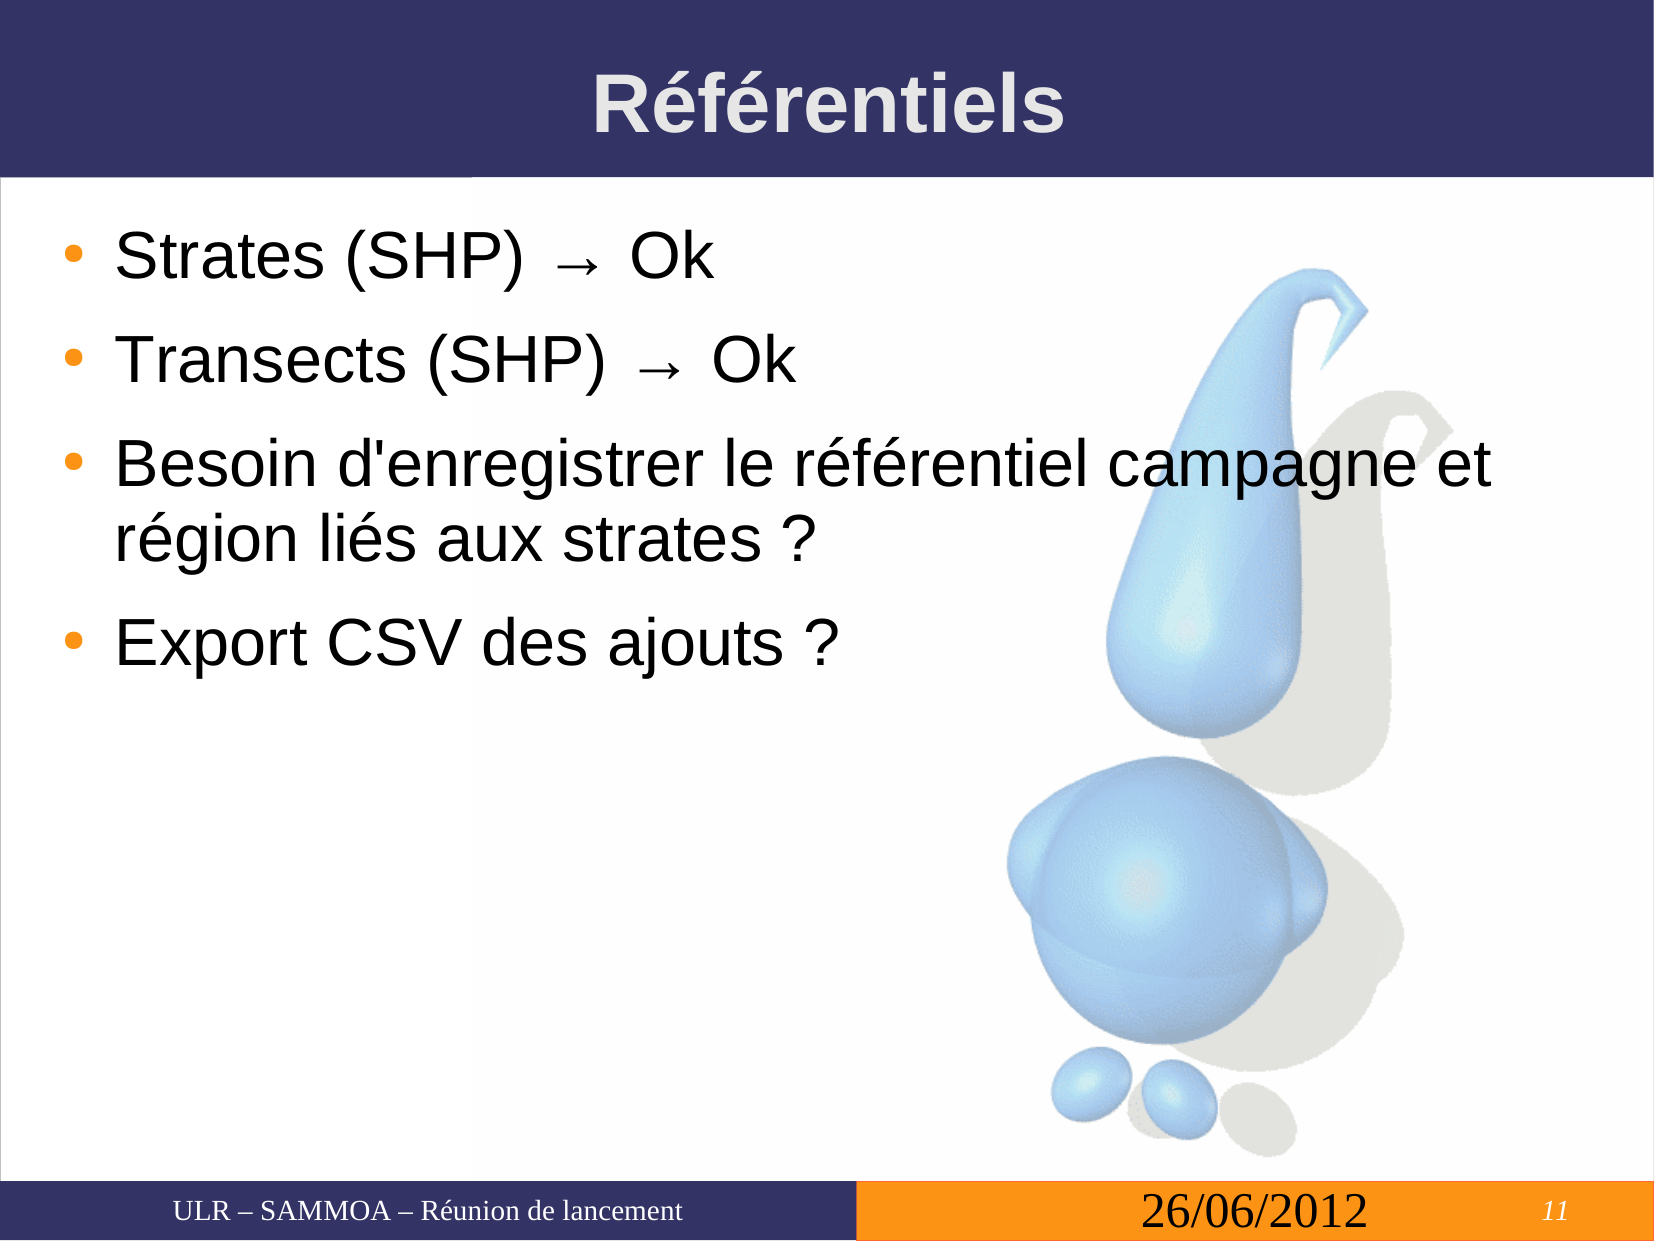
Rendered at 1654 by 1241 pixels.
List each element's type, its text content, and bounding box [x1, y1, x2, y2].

list Strates (SHP) → Ok Transects (SHP) → Ok Besoin d'enregistrer le référentiel campagne et région liés aux strates ? Export CSV des ajouts ? [44, 217, 1550, 1150]
picture [472, 178, 1654, 1181]
title Référentiels [123, 0, 1536, 208]
